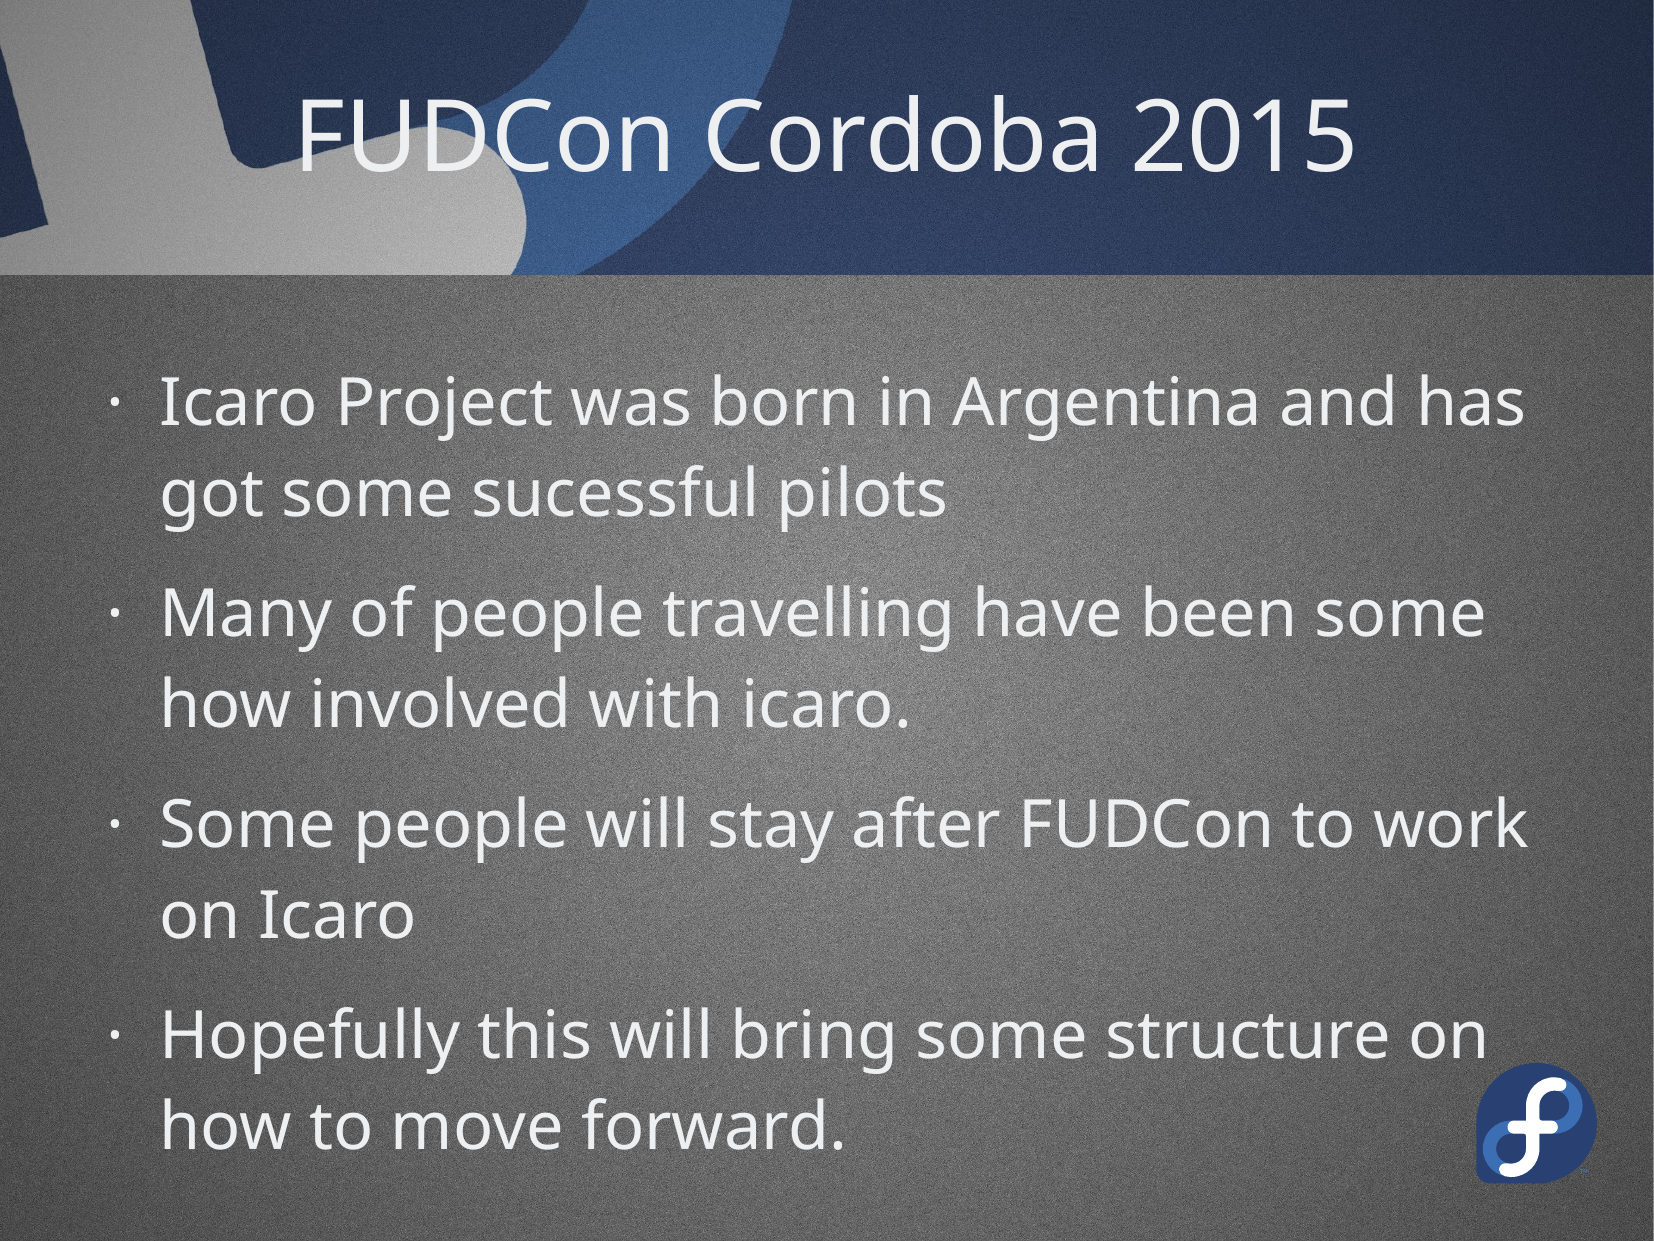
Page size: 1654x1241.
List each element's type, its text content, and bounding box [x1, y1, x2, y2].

picture [0, 0, 1654, 1241]
list Icaro Project was born in Argentina and has got some sucessful pilots Many of people travelling have been some how involved with icaro. Some people will stay after FUDCon to work on Icaro Hopefully this will bring some structure on how to move forward. [88, 354, 1565, 1095]
title FUDCon Cordoba 2015 [88, 29, 1565, 237]
